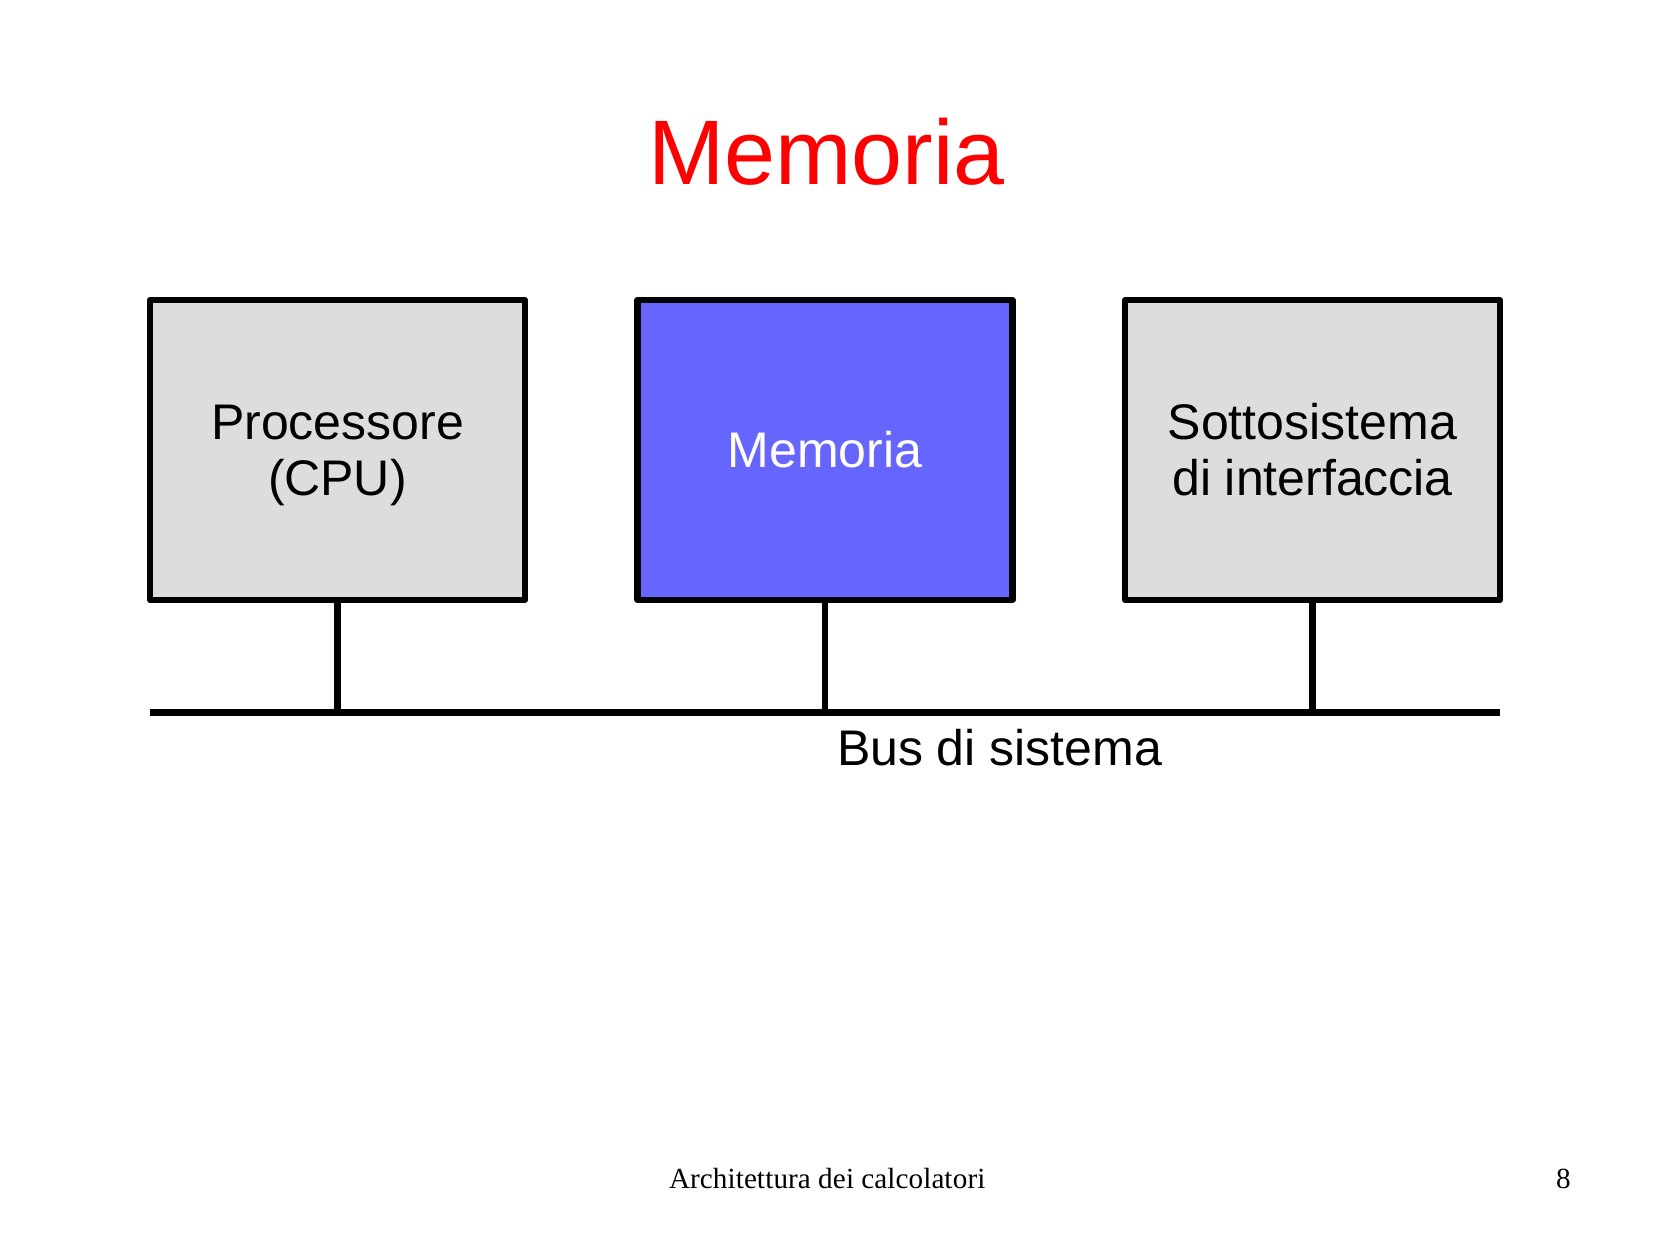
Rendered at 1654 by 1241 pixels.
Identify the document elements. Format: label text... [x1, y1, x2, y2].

text_box Bus di sistema [837, 720, 1163, 777]
text_box Memoria [637, 300, 1013, 601]
title Memoria [82, 49, 1571, 257]
text_box Sottosistema di interfaccia [1125, 300, 1501, 601]
text_box Processore (CPU) [150, 300, 526, 601]
